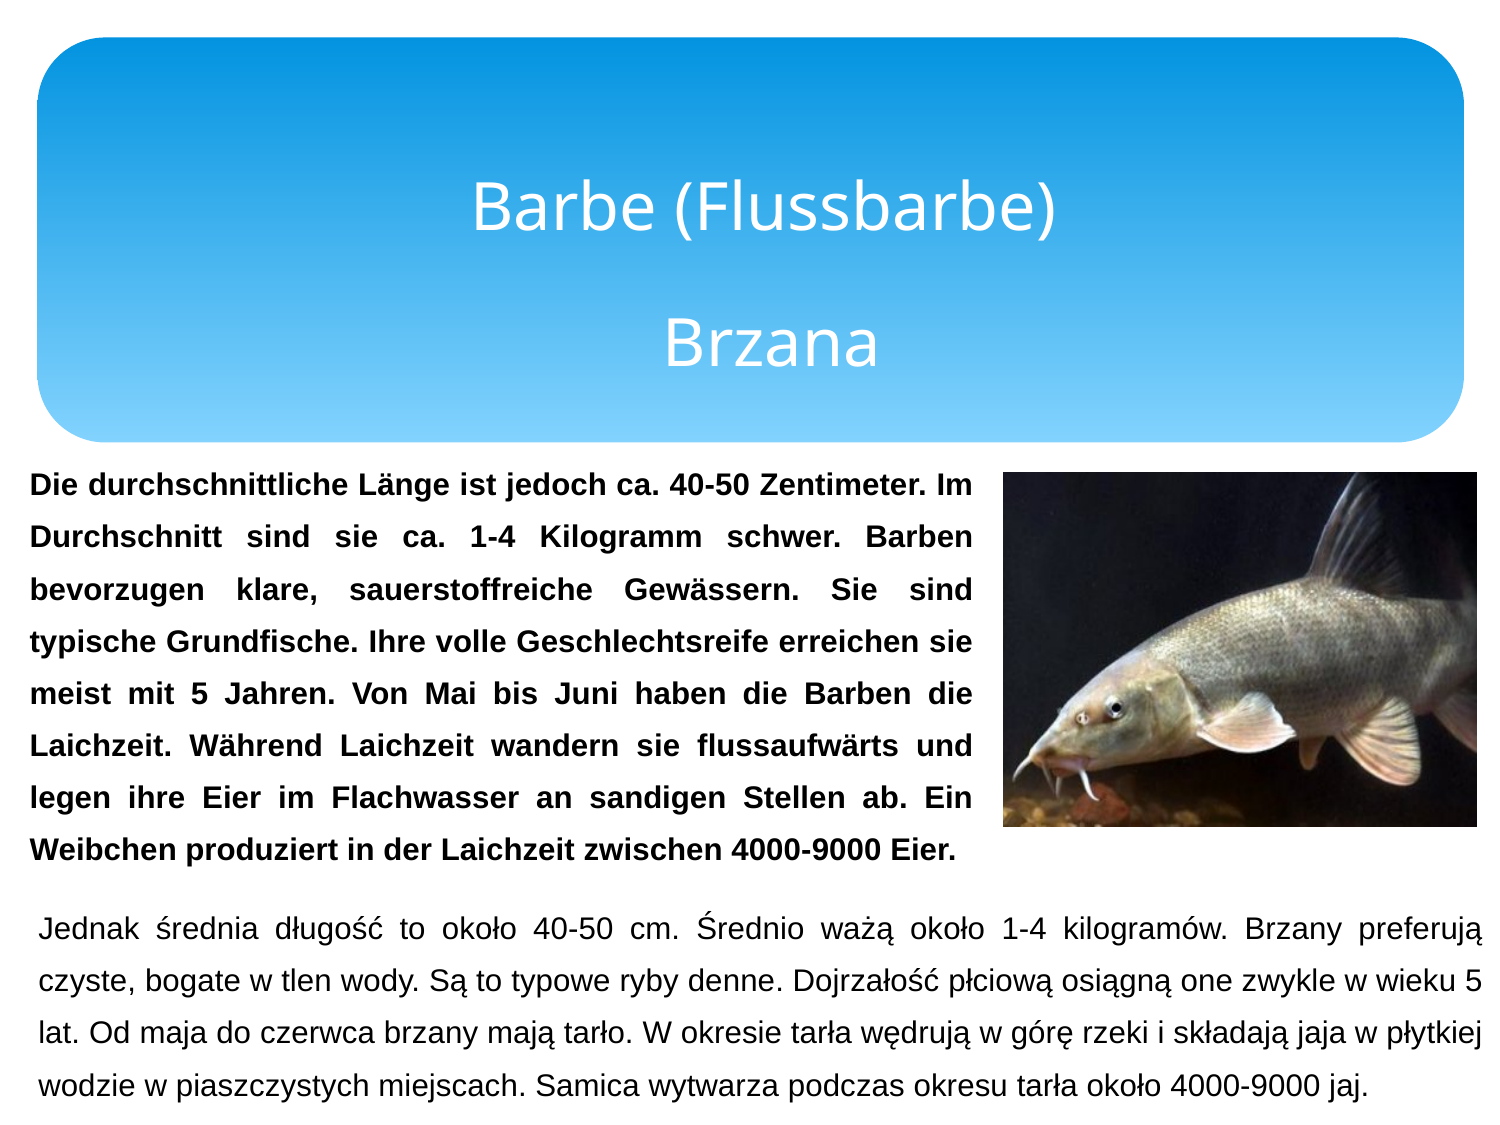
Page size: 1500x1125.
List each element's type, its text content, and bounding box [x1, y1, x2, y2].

text_box Jednak średnia długość to około 40-50 cm. Średnio ważą około 1-4 kilogramów. Brzany preferują czyste, bogate w tlen wody. Są to typowe ryby denne. Dojrzałość płciową osiągną one zwykle w wieku 5 lat. Od maja do czerwca brzany mają tarło. W okresie tarła wędrują w górę rzeki i składają jaja w płytkiej wodzie w piaszczystych miejscach. Samica wytwarza podczas okresu tarła około 4000-9000 jaj. [23, 886, 1500, 1093]
title Barbe (Flussbarbe) Brzana [88, 115, 1439, 384]
subtitle Die durchschnittliche Länge ist jedoch ca. 40-50 Zentimeter. Im Durchschnitt sind sie ca. 1-4 Kilogramm schwer. Barben bevorzugen klare, sauerstoffreiche Gewässern. Sie sind typische Grundfische. Ihre volle Geschlechtsreife erreichen sie meist mit 5 Jahren. Von Mai bis Juni haben die Barben die Laichzeit. Während Laichzeit wandern sie flussaufwärts und legen ihre Eier im Flachwasser an sandigen Stellen ab. Ein Weibchen produziert in der Laichzeit zwischen 4000-9000 Eier. [29, 451, 975, 866]
picture [1003, 472, 1477, 827]
